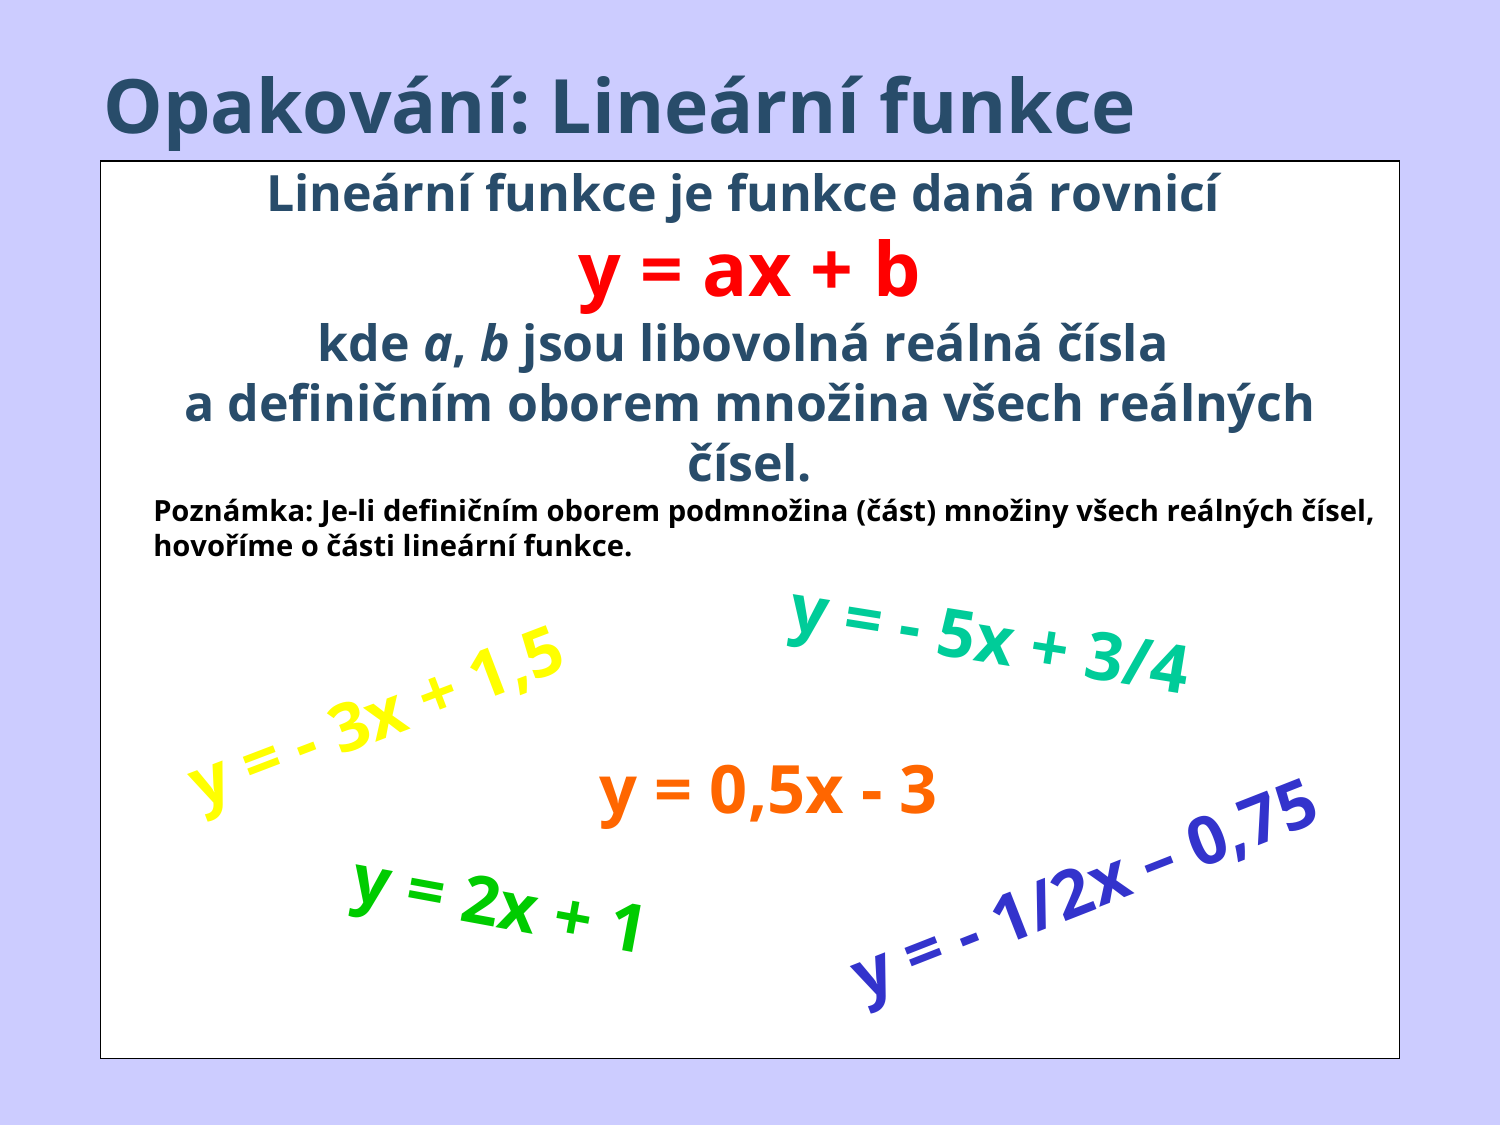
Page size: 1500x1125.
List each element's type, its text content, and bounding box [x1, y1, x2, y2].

text_box [694, 190, 704, 194]
text_box [1112, 190, 1120, 203]
text_box [763, 459, 773, 464]
text_box [637, 190, 647, 194]
text_box y = 2x + 1 [331, 825, 709, 985]
text_box [952, 198, 961, 206]
text_box Poznámka: Je-li definičním oborem podmnožina (část) množiny všech reálných čísel, hovoříme o části lineární funkce. [138, 479, 1400, 575]
text_box [1015, 198, 1024, 206]
text_box [921, 190, 932, 205]
text_box [381, 198, 390, 206]
text_box [878, 190, 888, 194]
text_box [1081, 190, 1092, 205]
text_box y = - 3x + 1,5 [160, 551, 702, 834]
title Opakování: Lineární funkce [88, 39, 1414, 190]
text_box [515, 190, 526, 206]
text_box y = - 5x + 3/4 [769, 555, 1322, 736]
text_box y = 0,5x - 3 [584, 739, 1057, 835]
text_box [100, 190, 1400, 1059]
text_box [757, 190, 768, 206]
text_box [352, 190, 362, 194]
text_box Lineární funkce je funkce daná rovnicí y = ax + b kde a, b jsou libovolná reálná čísla a definičním oborem množina všech reálných čísel. [119, 278, 1381, 374]
text_box y = - 1/2x – 0,75 [822, 737, 1363, 1025]
